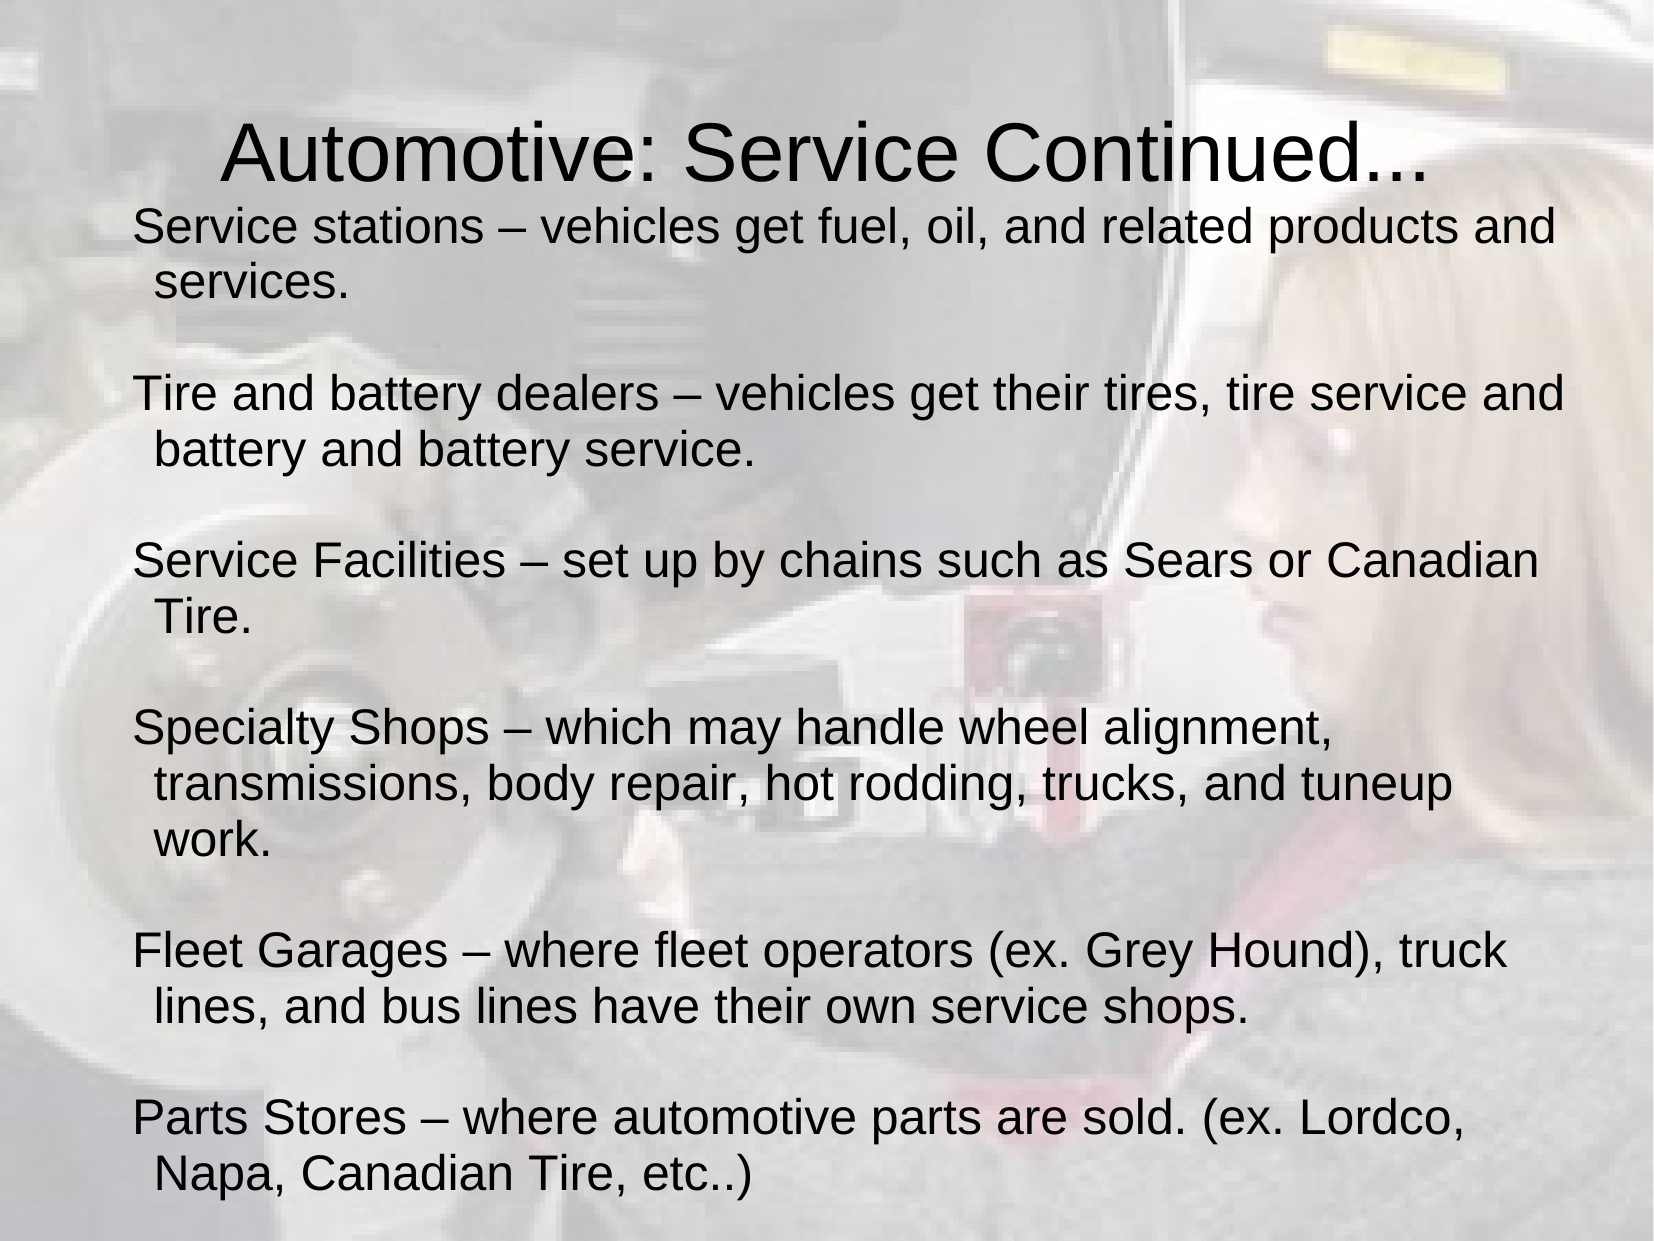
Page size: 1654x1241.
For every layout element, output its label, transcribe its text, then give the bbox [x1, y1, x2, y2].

picture [0, 0, 1654, 1241]
subtitle Service stations – vehicles get fuel, oil, and related products and services. Tire and battery dealers – vehicles get their tires, tire service and battery and battery service. Service Facilities – set up by chains such as Sears or Canadian Tire. Specialty Shops – which may handle wheel alignment, transmissions, body repair, hot rodding, trucks, and tuneup work. Fleet Garages – where fleet operators (ex. Grey Hound), truck lines, and bus lines have their own service shops. Parts Stores – where automotive parts are sold. (ex. Lordco, Napa, Canadian Tire, etc..) [82, 197, 1571, 1202]
title Automotive: Service Continued... [82, 49, 1571, 197]
